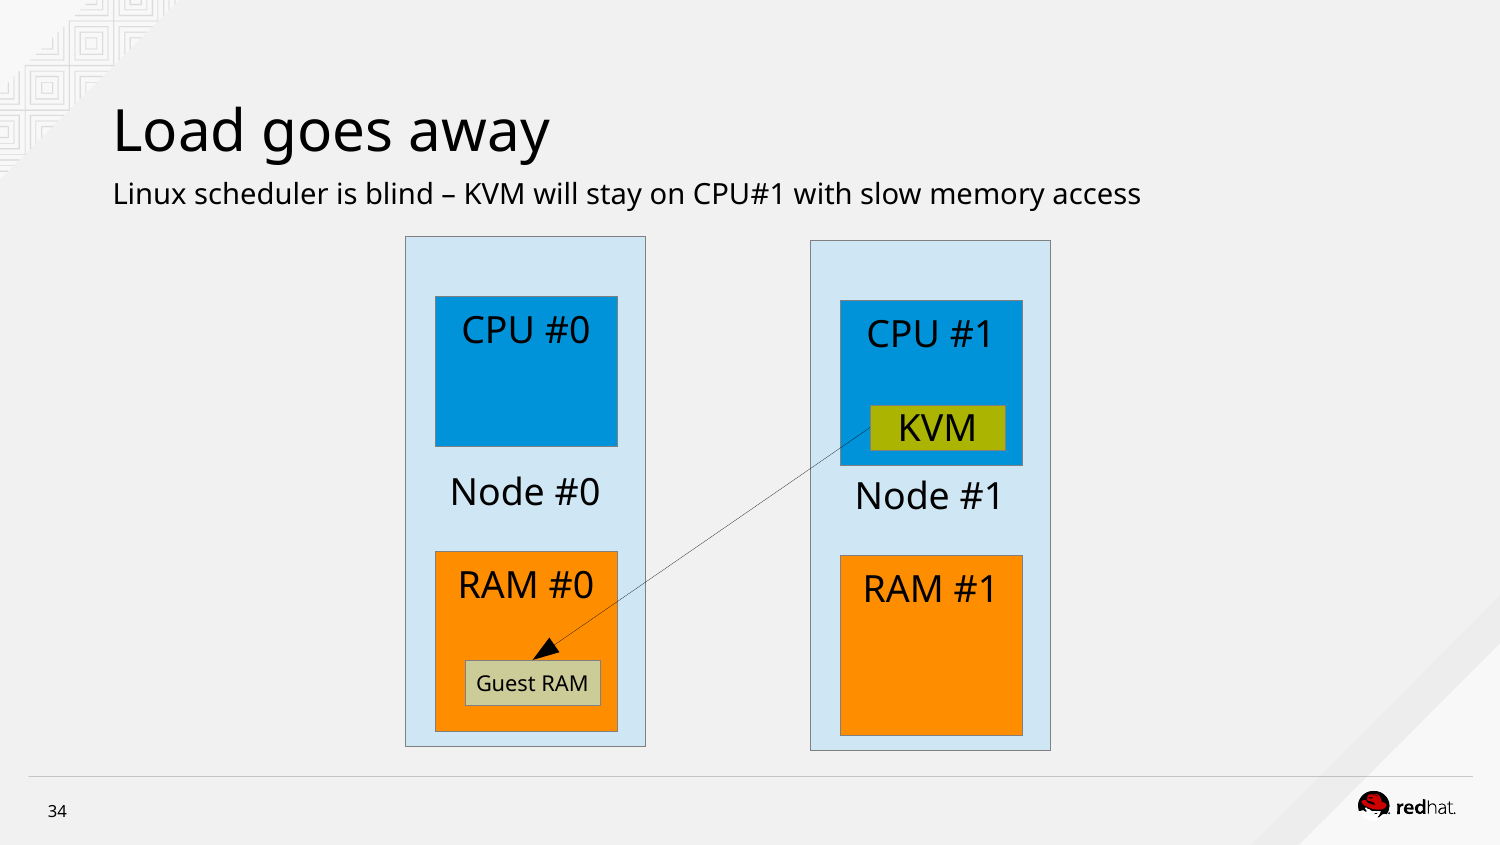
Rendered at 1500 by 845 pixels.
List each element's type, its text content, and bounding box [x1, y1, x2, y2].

subtitle Linux scheduler is blind – KVM will stay on CPU#1 with slow memory access [112, 173, 1388, 237]
text_box Node #0 [405, 237, 646, 747]
title Load goes away [112, 0, 1388, 169]
text_box CPU #0 [435, 296, 618, 447]
text_box Node #1 [810, 240, 1051, 751]
text_box Guest RAM [465, 660, 601, 706]
text_box RAM #0 [435, 551, 618, 732]
text_box RAM #1 [840, 555, 1023, 736]
picture [0, 0, 1500, 845]
text_box CPU #1 [840, 300, 1023, 466]
text_box KVM [870, 405, 1006, 451]
